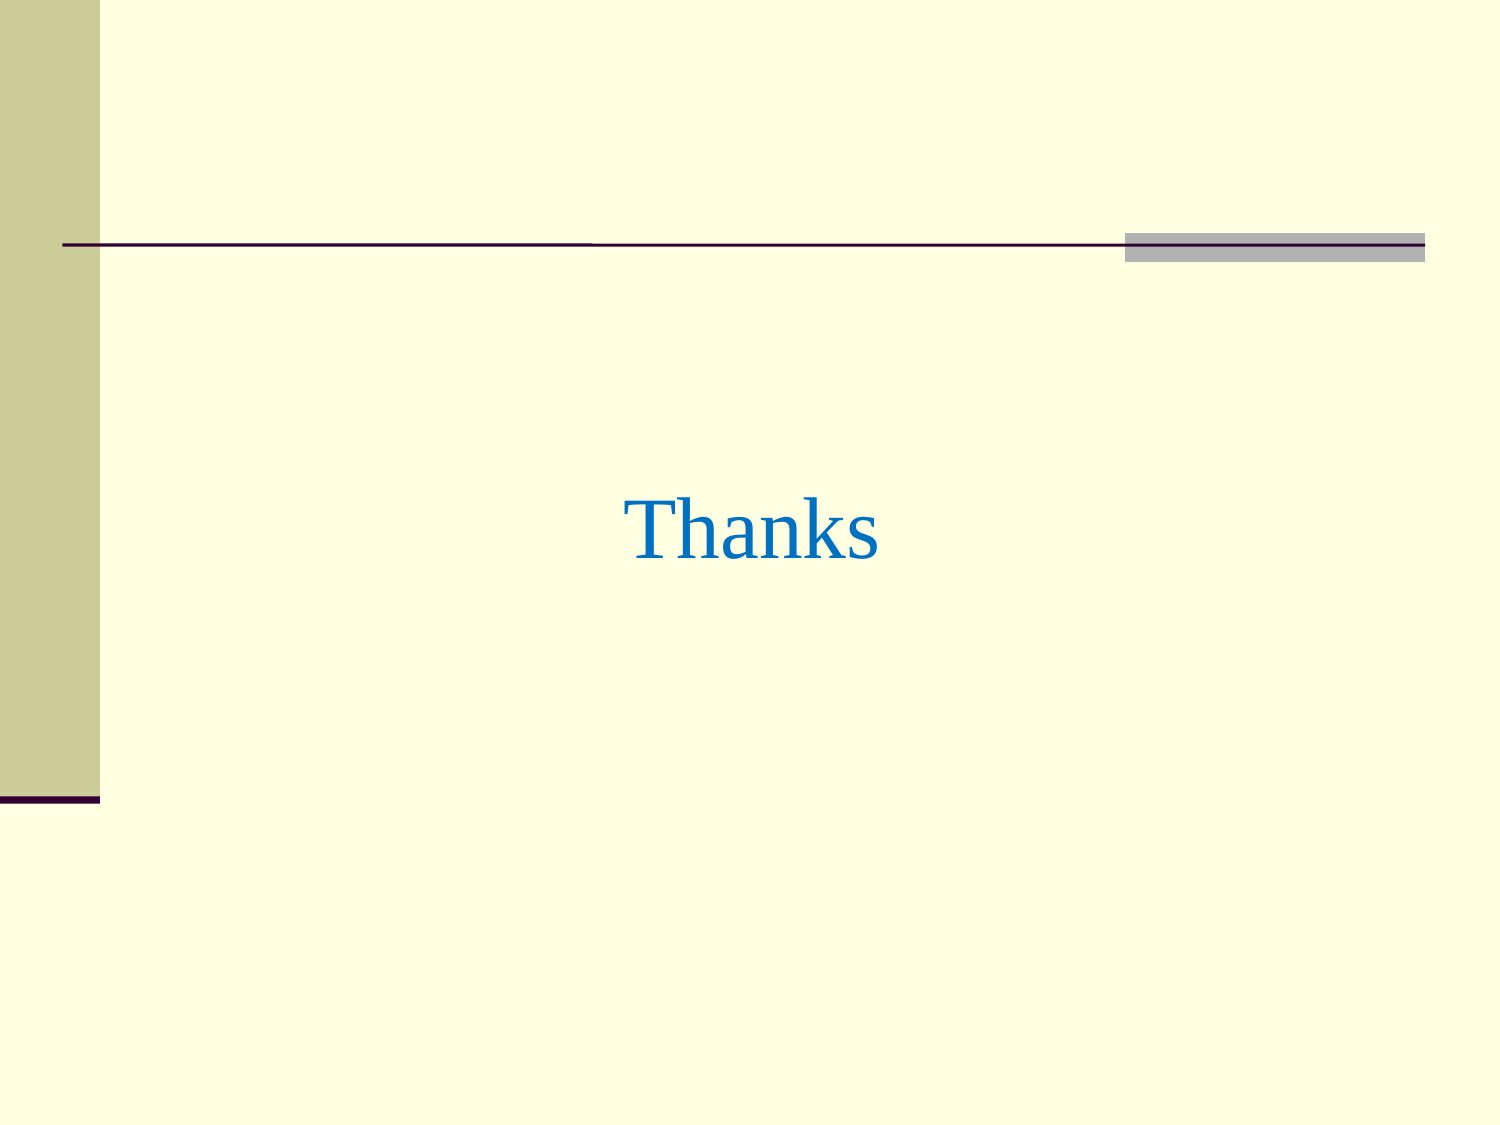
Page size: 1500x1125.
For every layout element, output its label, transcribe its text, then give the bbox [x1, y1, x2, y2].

title Thanks [76, 420, 1427, 627]
